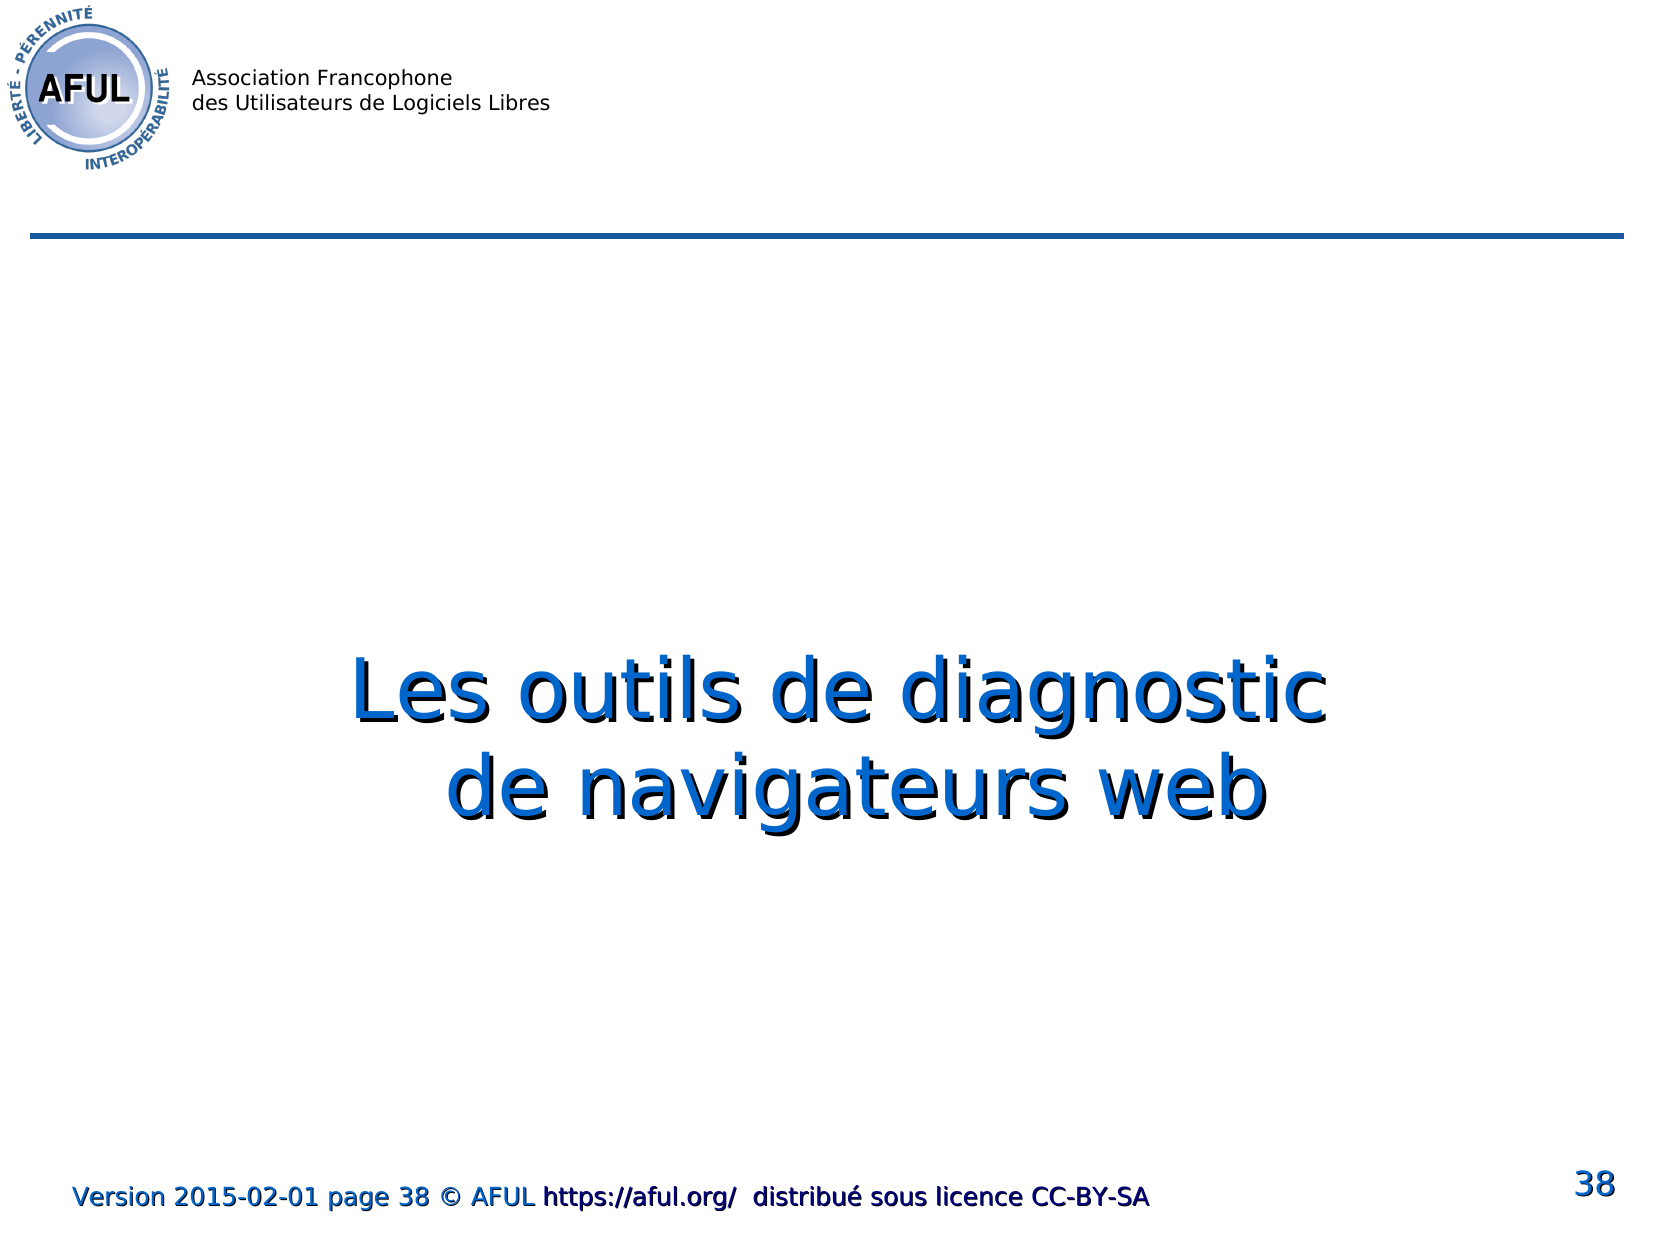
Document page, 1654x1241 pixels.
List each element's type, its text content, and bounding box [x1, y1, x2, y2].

picture [0, 0, 178, 178]
subtitle Les outils de diagnostic de navigateurs web [47, 265, 1595, 1211]
